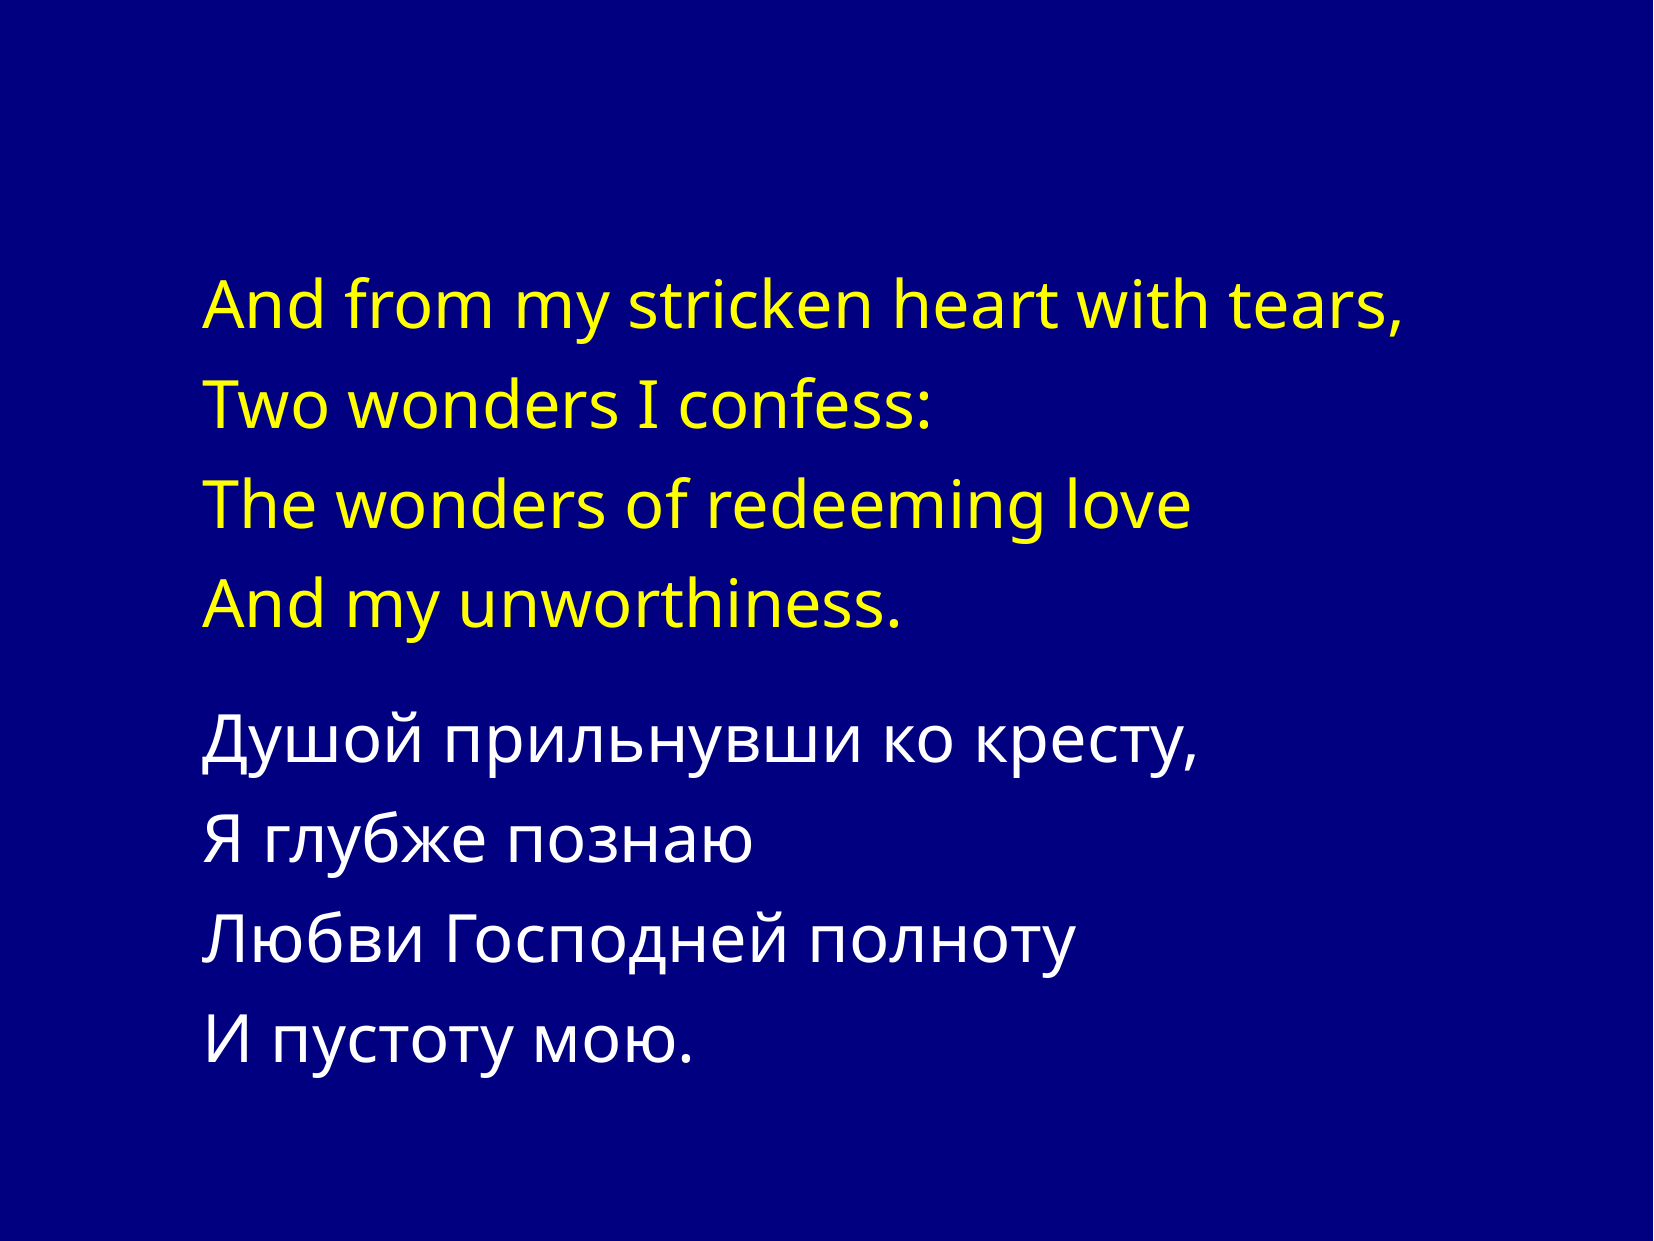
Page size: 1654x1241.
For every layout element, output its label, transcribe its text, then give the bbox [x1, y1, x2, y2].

text_box Душой прильнувши ко кресту, Я глубже познаю Любви Господней полноту И пустоту мою. [75, 675, 1576, 1163]
text_box And from my stricken heart with tears, Two wonders I confess: The wonders of redeeming love And my unworthiness. [75, 150, 1576, 638]
